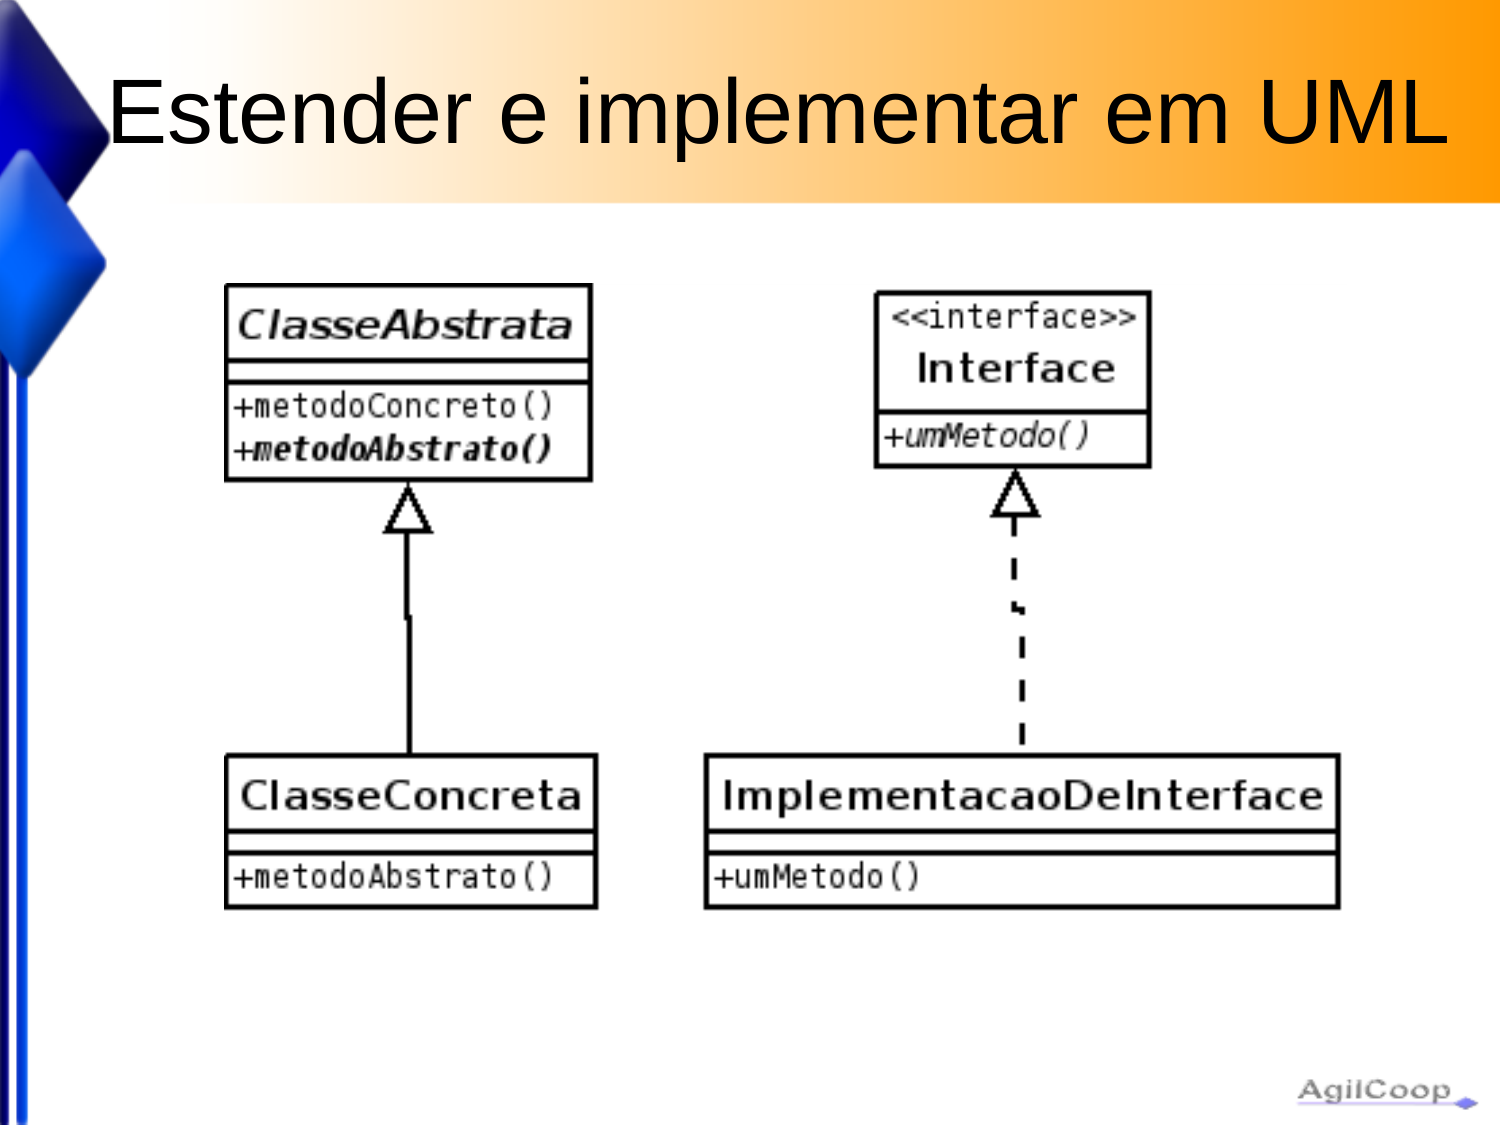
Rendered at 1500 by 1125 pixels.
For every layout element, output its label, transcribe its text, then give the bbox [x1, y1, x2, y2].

title Estender e implementar em UML [82, 8, 1477, 216]
picture [0, 0, 1500, 1125]
